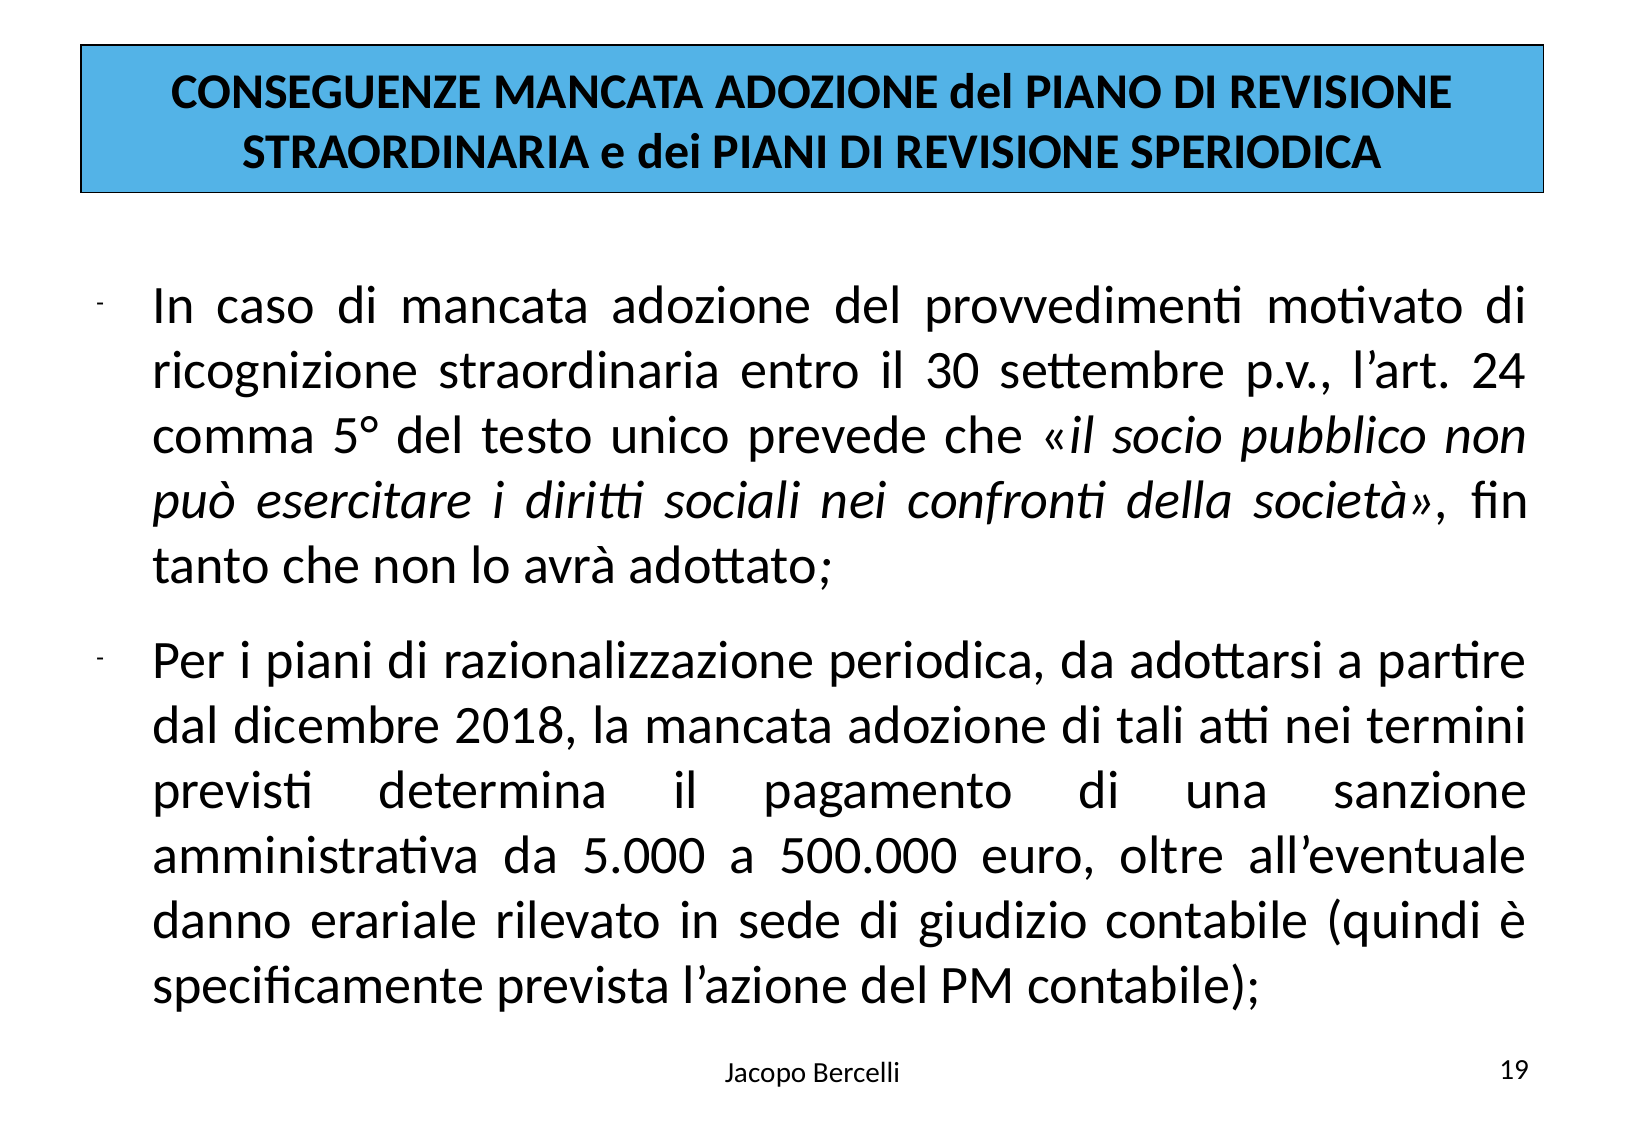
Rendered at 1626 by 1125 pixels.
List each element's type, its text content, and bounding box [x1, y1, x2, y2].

list In caso di mancata adozione del provvedimenti motivato di ricognizione straordinaria entro il 30 settembre p.v., l’art. 24 comma 5° del testo unico prevede che «il socio pubblico non può esercitare i diritti sociali nei confronti della società», fin tanto che non lo avrà adottato; Per i piani di razionalizzazione periodica, da adottarsi a partire dal dicembre 2018, la mancata adozione di tali atti nei termini previsti determina il pagamento di una sanzione amministrativa da 5.000 a 500.000 euro, oltre all’eventuale danno erariale rilevato in sede di giudizio contabile (quindi è specificamente prevista l’azione del PM contabile); [81, 262, 1544, 1005]
title CONSEGUENZE MANCATA ADOZIONE del PIANO DI REVISIONE STRAORDINARIA e dei PIANI DI REVISIONE SPERIODICA [81, 45, 1544, 193]
slide_number <numero> [1164, 1042, 1544, 1103]
text_box Jacopo Bercelli [633, 1046, 992, 1097]
